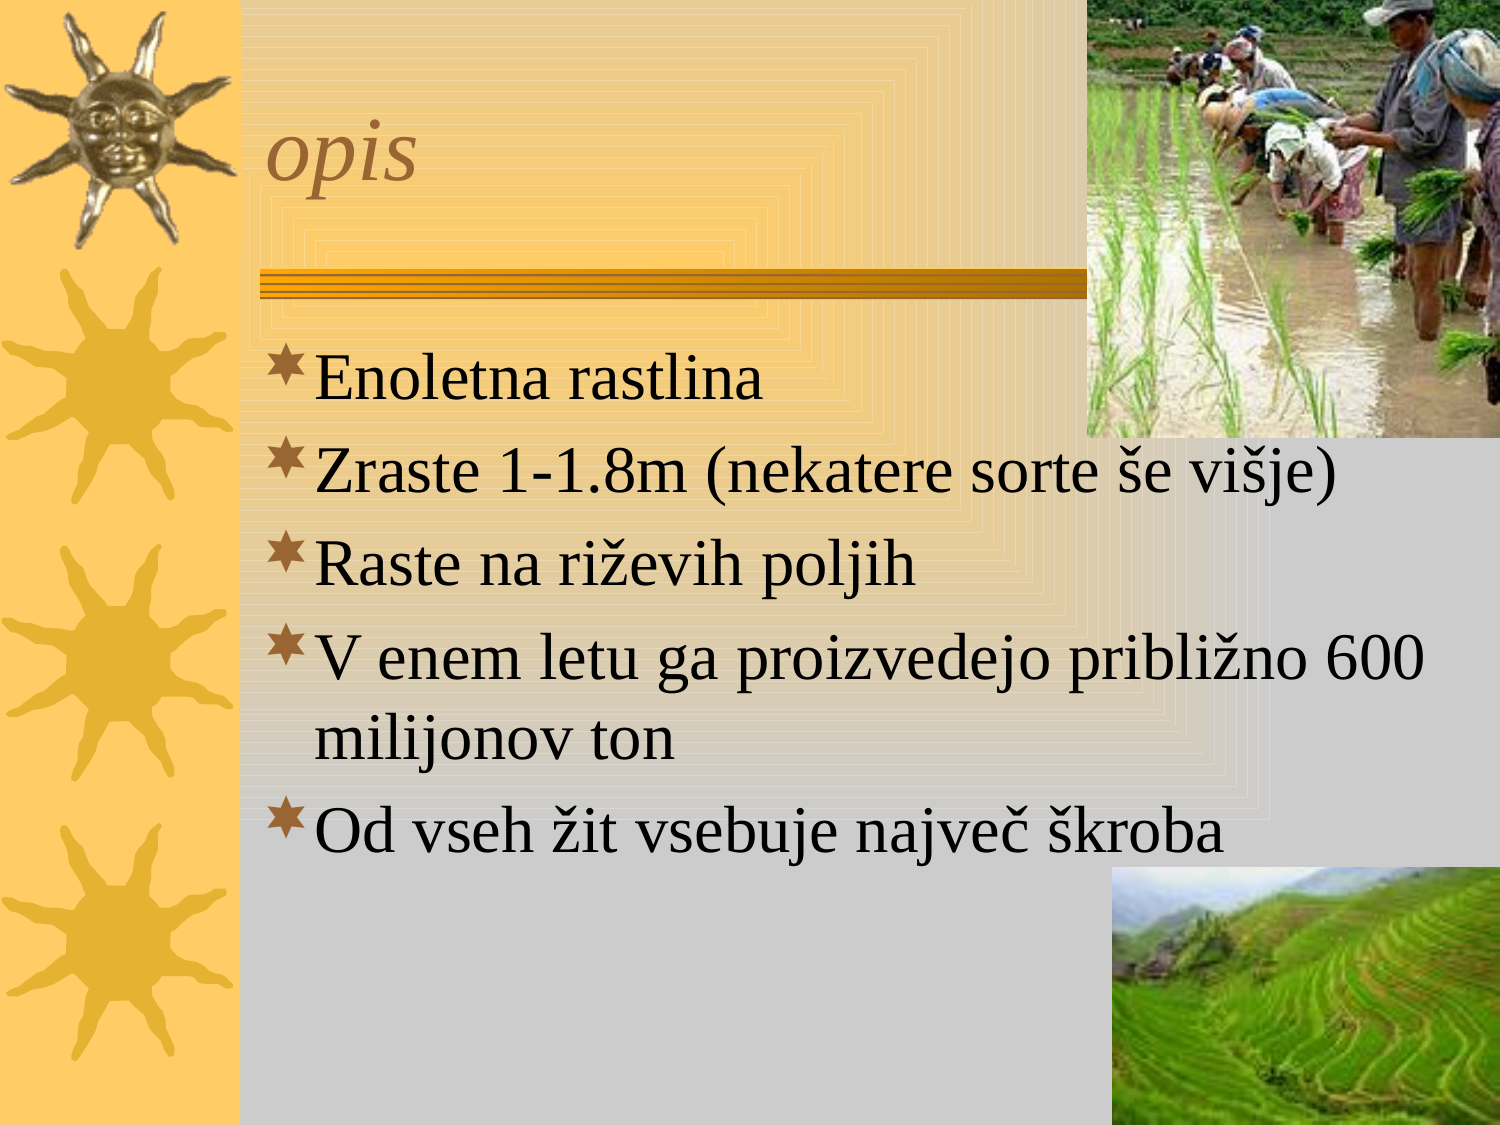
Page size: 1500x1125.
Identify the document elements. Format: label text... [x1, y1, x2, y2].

list Enoletna rastlina Zraste 1-1.8m (nekatere sorte še višje) Raste na riževih poljih V enem letu ga proizvedejo približno 600 milijonov ton Od vseh žit vsebuje največ škroba [242, 324, 1494, 1000]
picture [1, 8, 242, 254]
picture [1087, 0, 1500, 438]
picture [1112, 867, 1500, 1125]
title opis [250, 50, 1087, 238]
